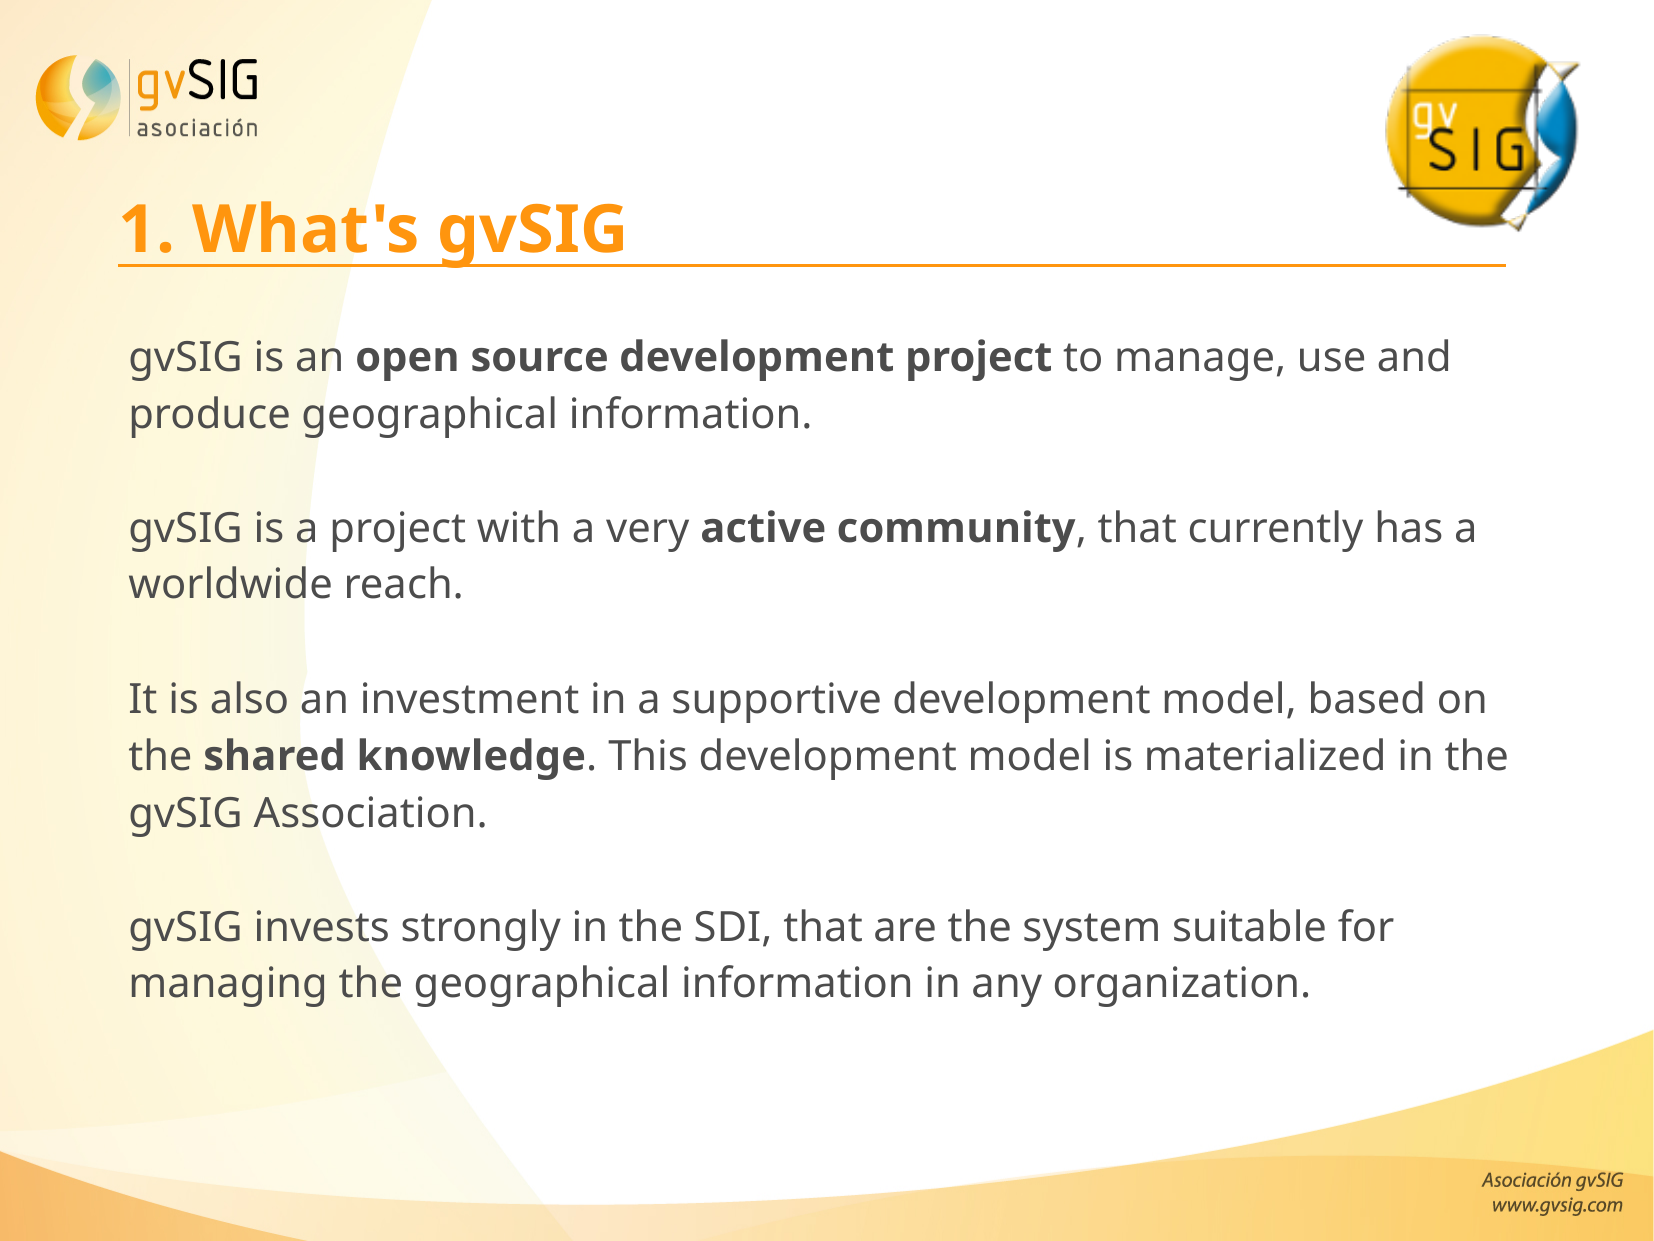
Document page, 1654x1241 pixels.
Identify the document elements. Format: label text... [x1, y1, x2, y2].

title gvSIG is an open source development project to manage, use and produce geographical information. gvSIG is a project with a very active community, that currently has a worldwide reach. It is also an investment in a supportive development model, based on the shared knowledge. This development model is materialized in the gvSIG Association. gvSIG invests strongly in the SDI, that are the system suitable for managing the geographical information in any organization. [128, 339, 1542, 1055]
title 1. What's gvSIG [118, 177, 1607, 276]
picture [0, 0, 1654, 1241]
